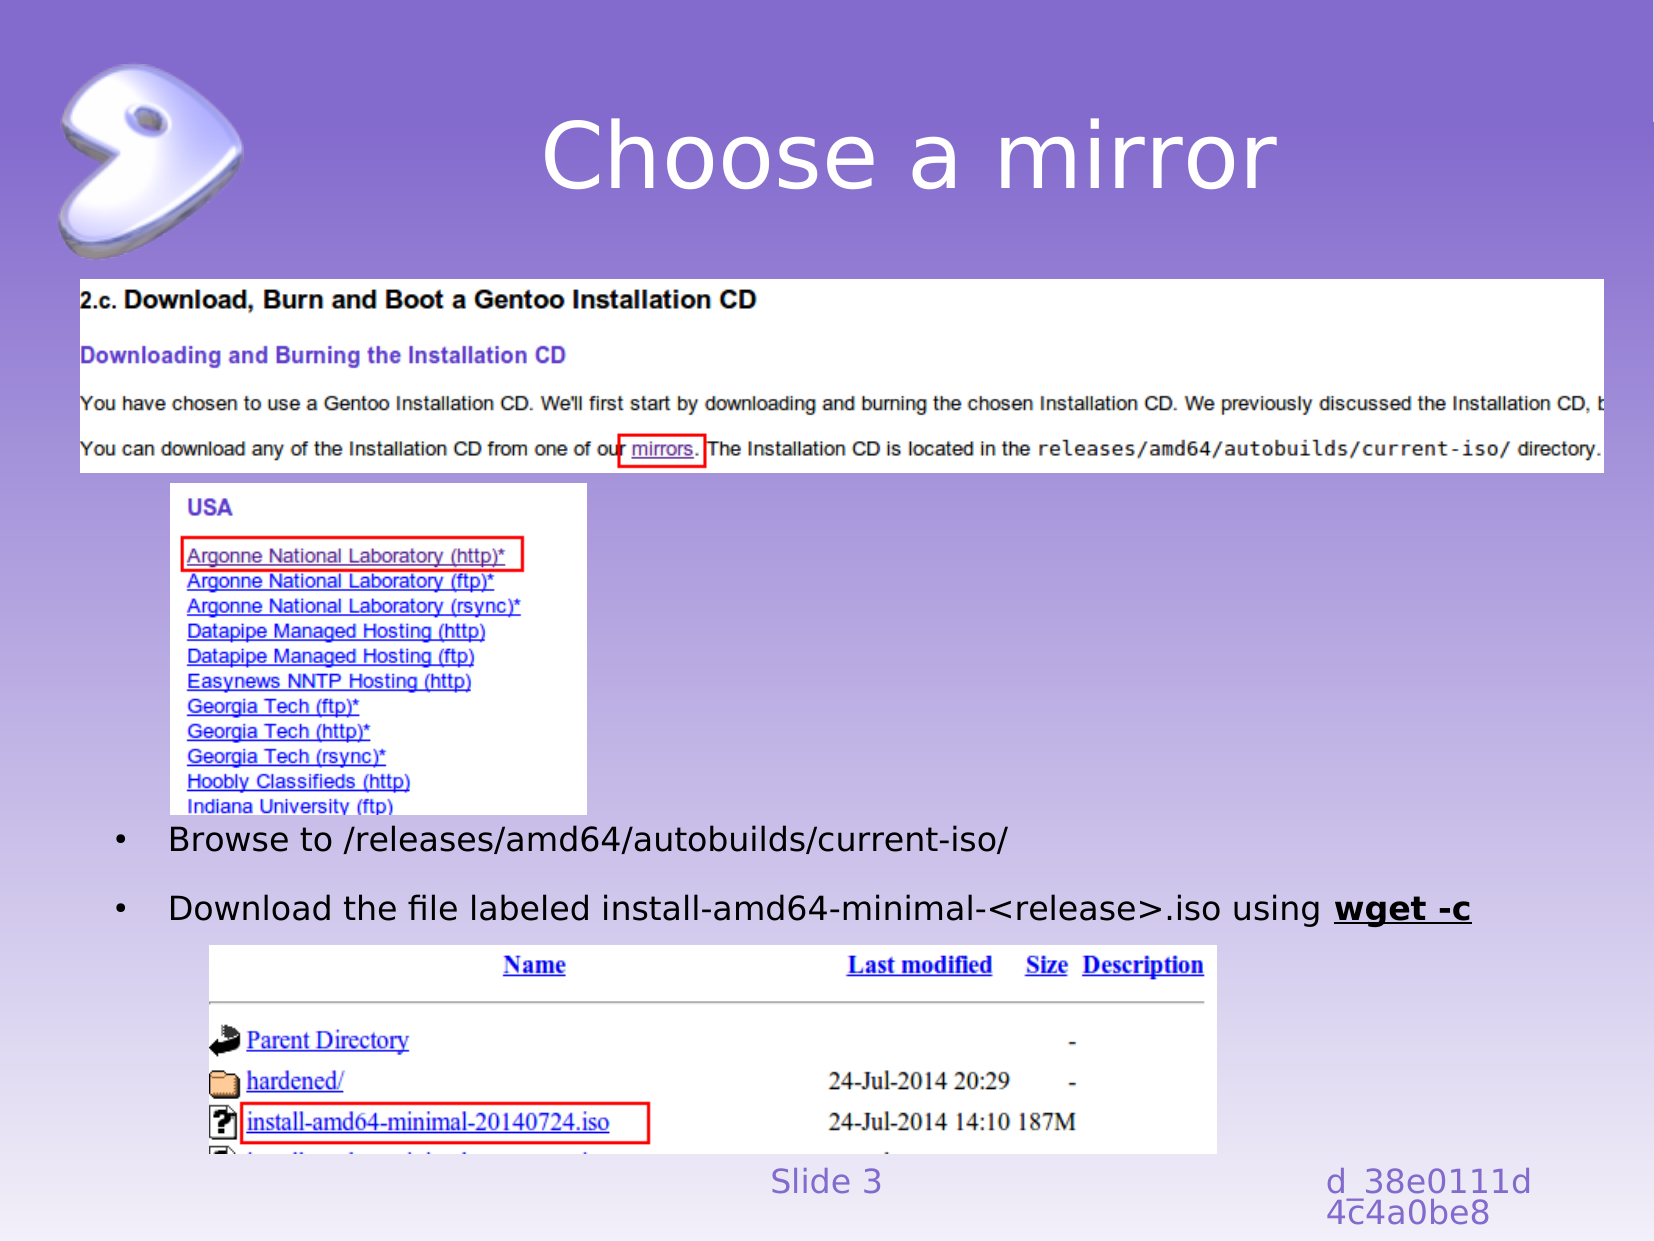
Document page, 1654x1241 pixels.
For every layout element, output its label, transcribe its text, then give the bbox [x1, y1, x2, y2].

list Browse to /releases/amd64/autobuilds/current-iso/ Download the file labeled install-amd64-minimal-<release>.iso using wget -c [97, 821, 1510, 945]
title Choose a mirror [288, 44, 1531, 268]
picture [49, 61, 248, 266]
picture [209, 945, 1217, 1154]
picture [80, 279, 1604, 473]
picture [170, 483, 587, 815]
